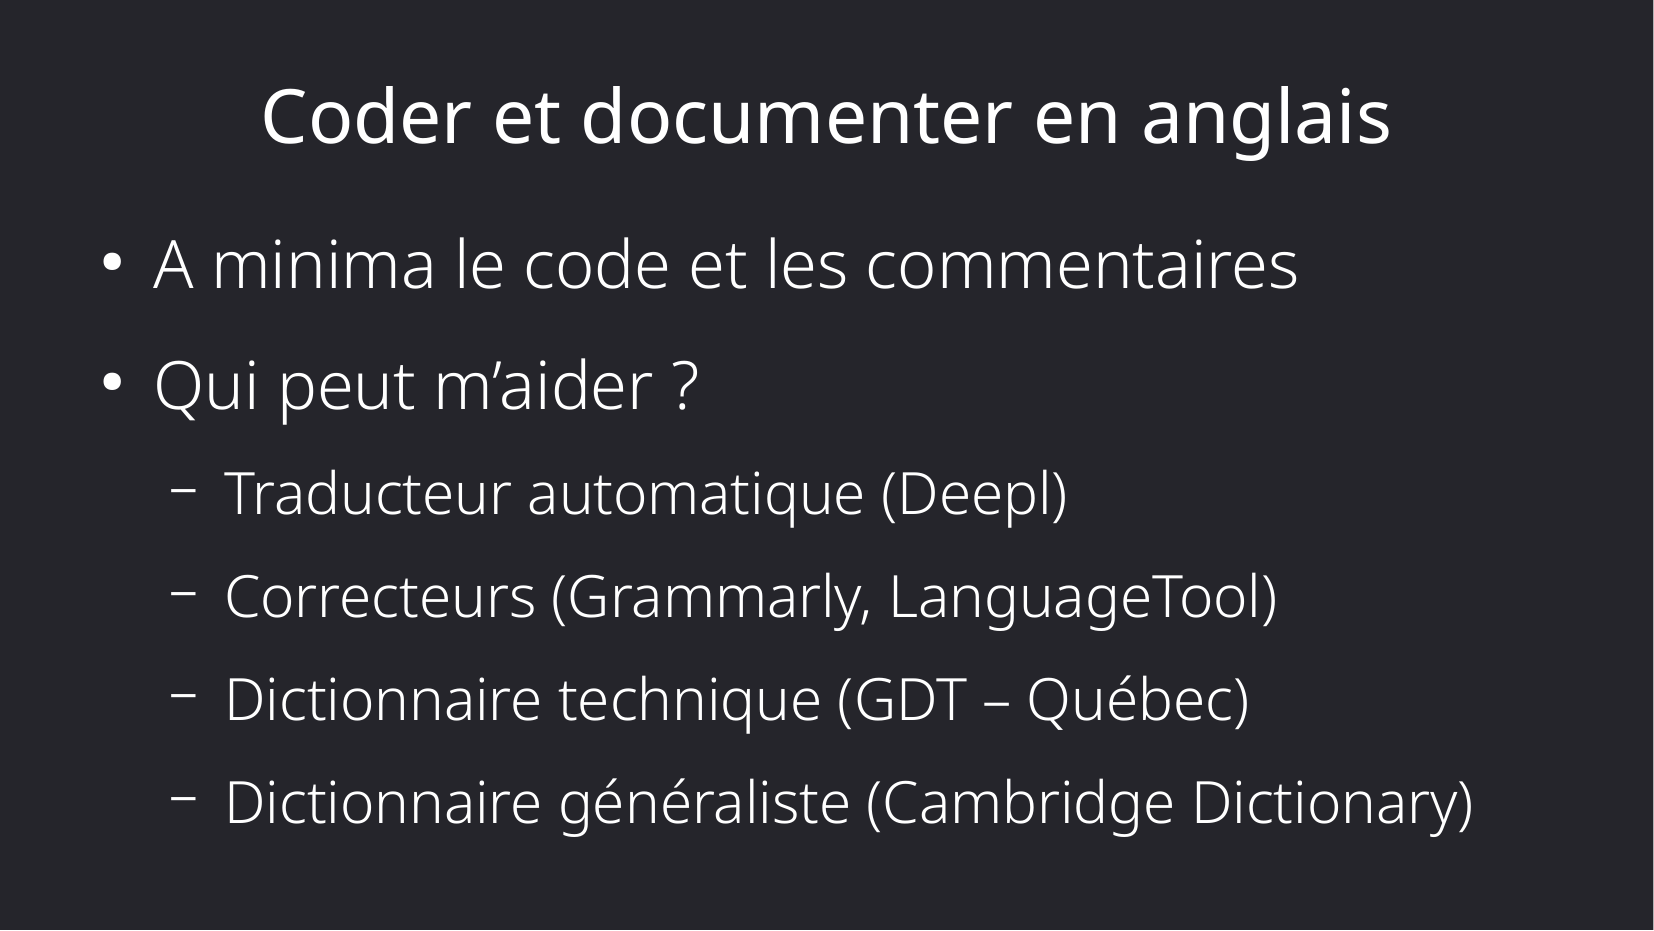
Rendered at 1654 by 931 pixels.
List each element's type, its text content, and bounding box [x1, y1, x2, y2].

list A minima le code et les commentaires Qui peut m’aider ? Traducteur automatique (Deepl) Correcteurs (Grammarly, LanguageTool) Dictionnaire technique (GDT – Québec) Dictionnaire généraliste (Cambridge Dictionary) [82, 217, 1571, 857]
title Coder et documenter en anglais [82, 37, 1571, 193]
